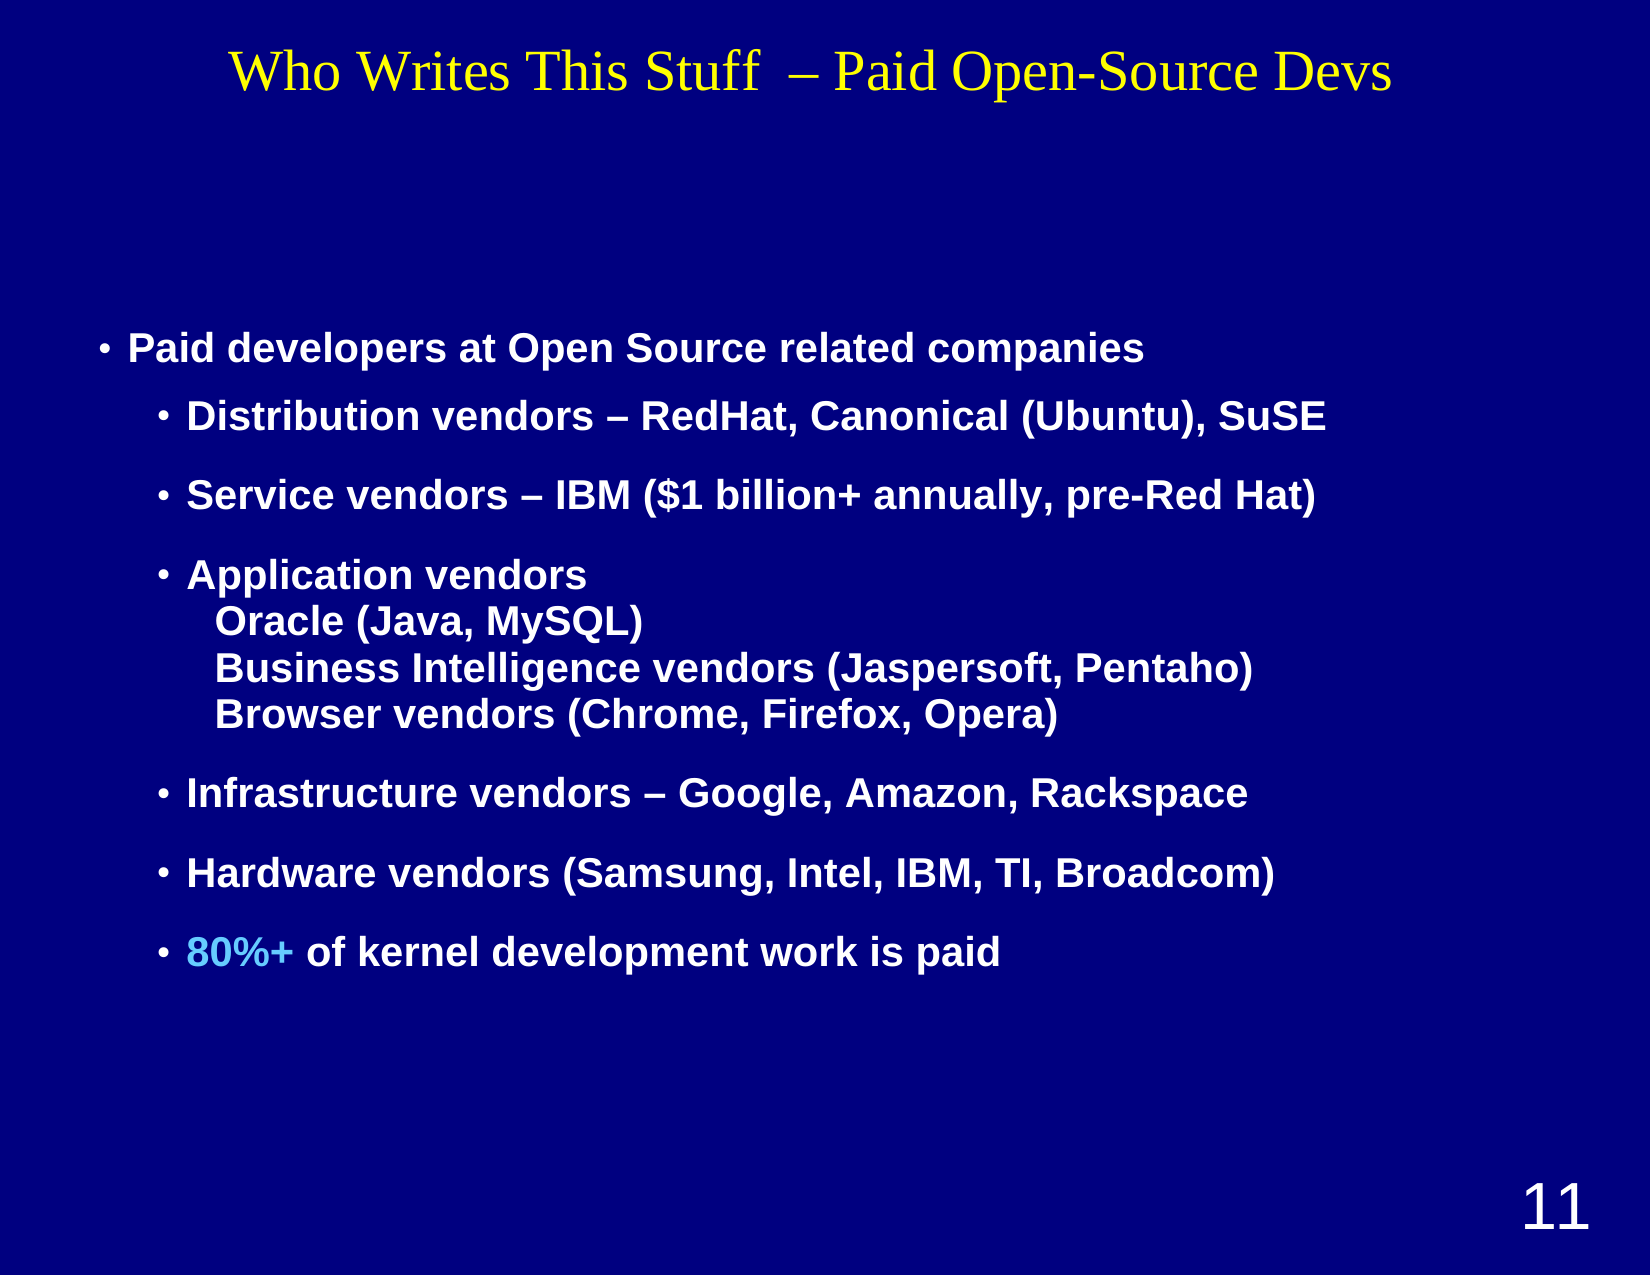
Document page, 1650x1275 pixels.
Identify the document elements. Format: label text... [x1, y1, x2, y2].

text_box Paid developers at Open Source related companies Distribution vendors – RedHat, Canonical (Ubuntu), SuSE Service vendors – IBM ($1 billion+ annually, pre-Red Hat) Application vendors Oracle (Java, MySQL) Business Intelligence vendors (Jaspersoft, Pentaho) Browser vendors (Chrome, Firefox, Opera) Infrastructure vendors – Google, Amazon, Rackspace Hardware vendors (Samsung, Intel, IBM, TI, Broadcom) 80%+ of kernel development work is paid [82, 317, 1632, 1093]
title Who Writes This Stuff – Paid Open-Source Devs [109, 0, 1513, 154]
